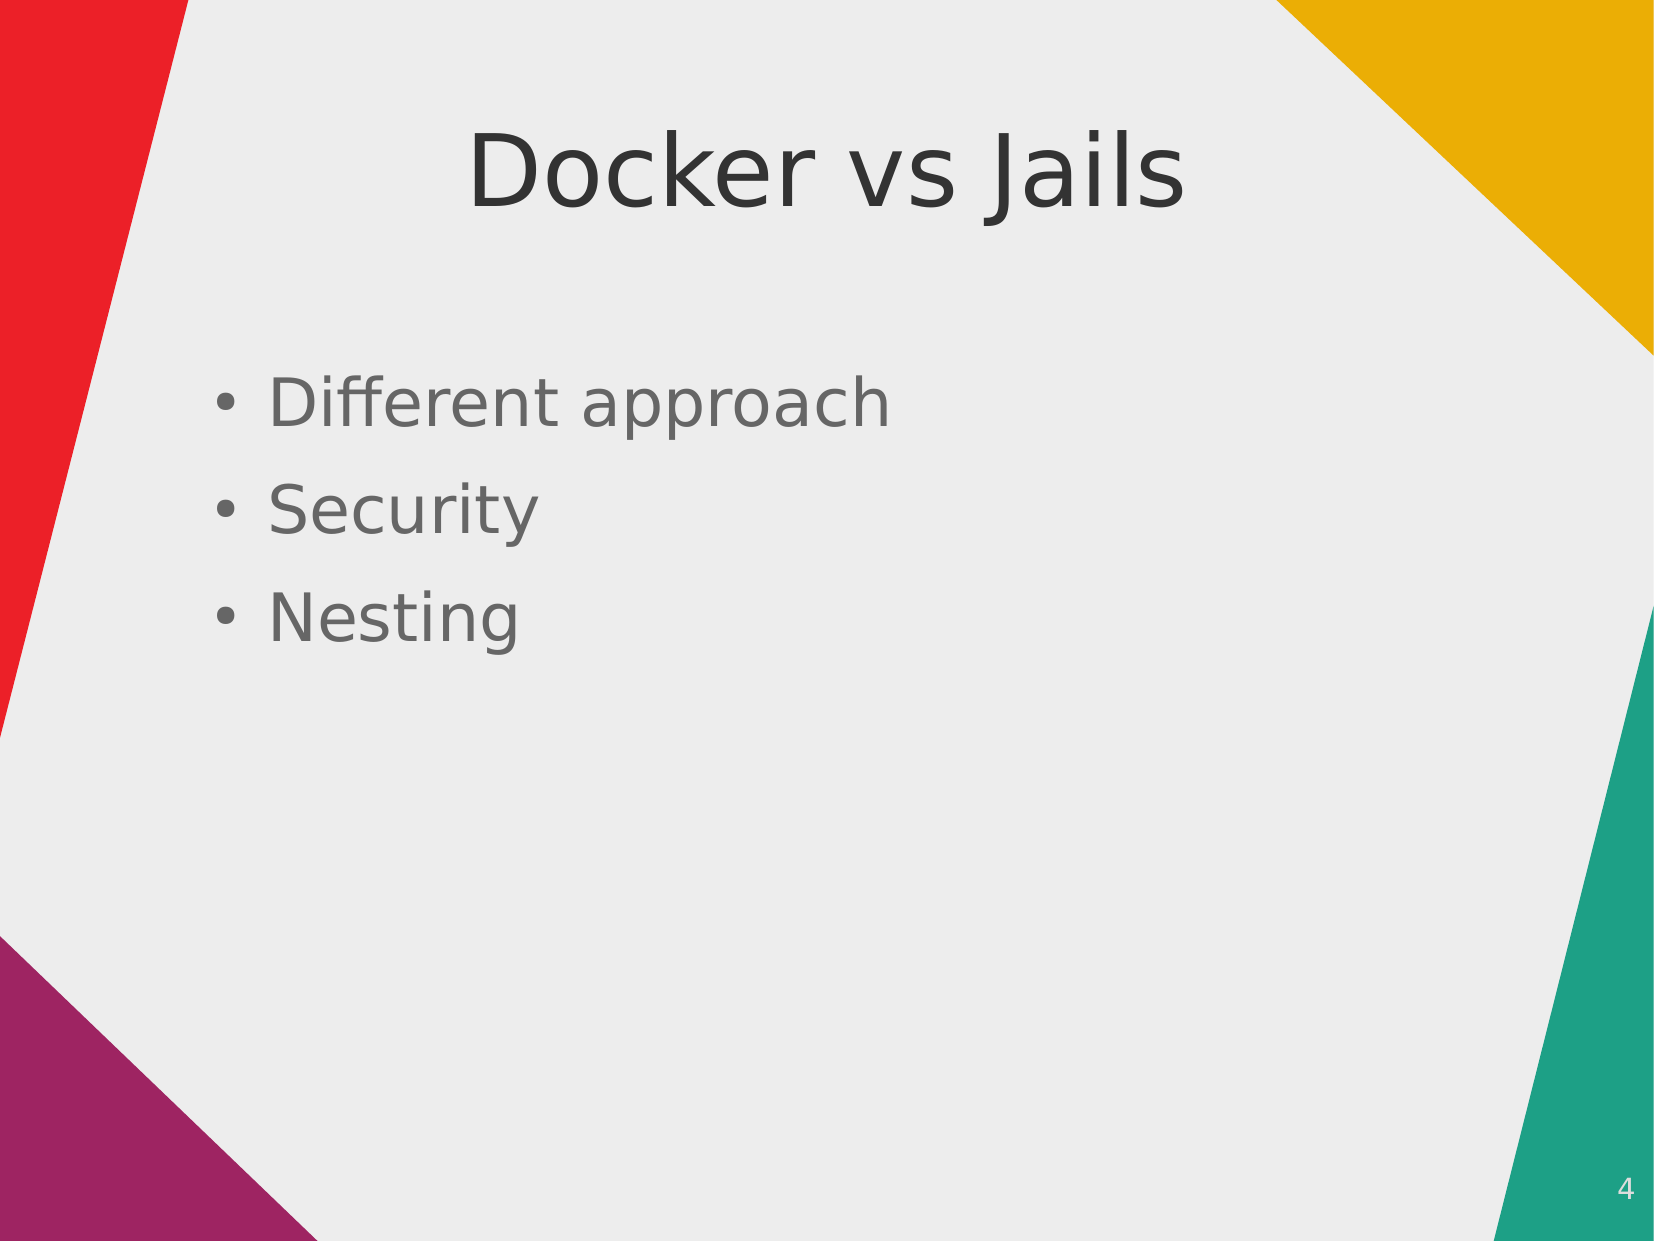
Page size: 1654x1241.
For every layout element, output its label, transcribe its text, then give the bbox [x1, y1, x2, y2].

title Docker vs Jails [114, 73, 1539, 271]
list Different approach Security Nesting [196, 364, 1321, 1006]
